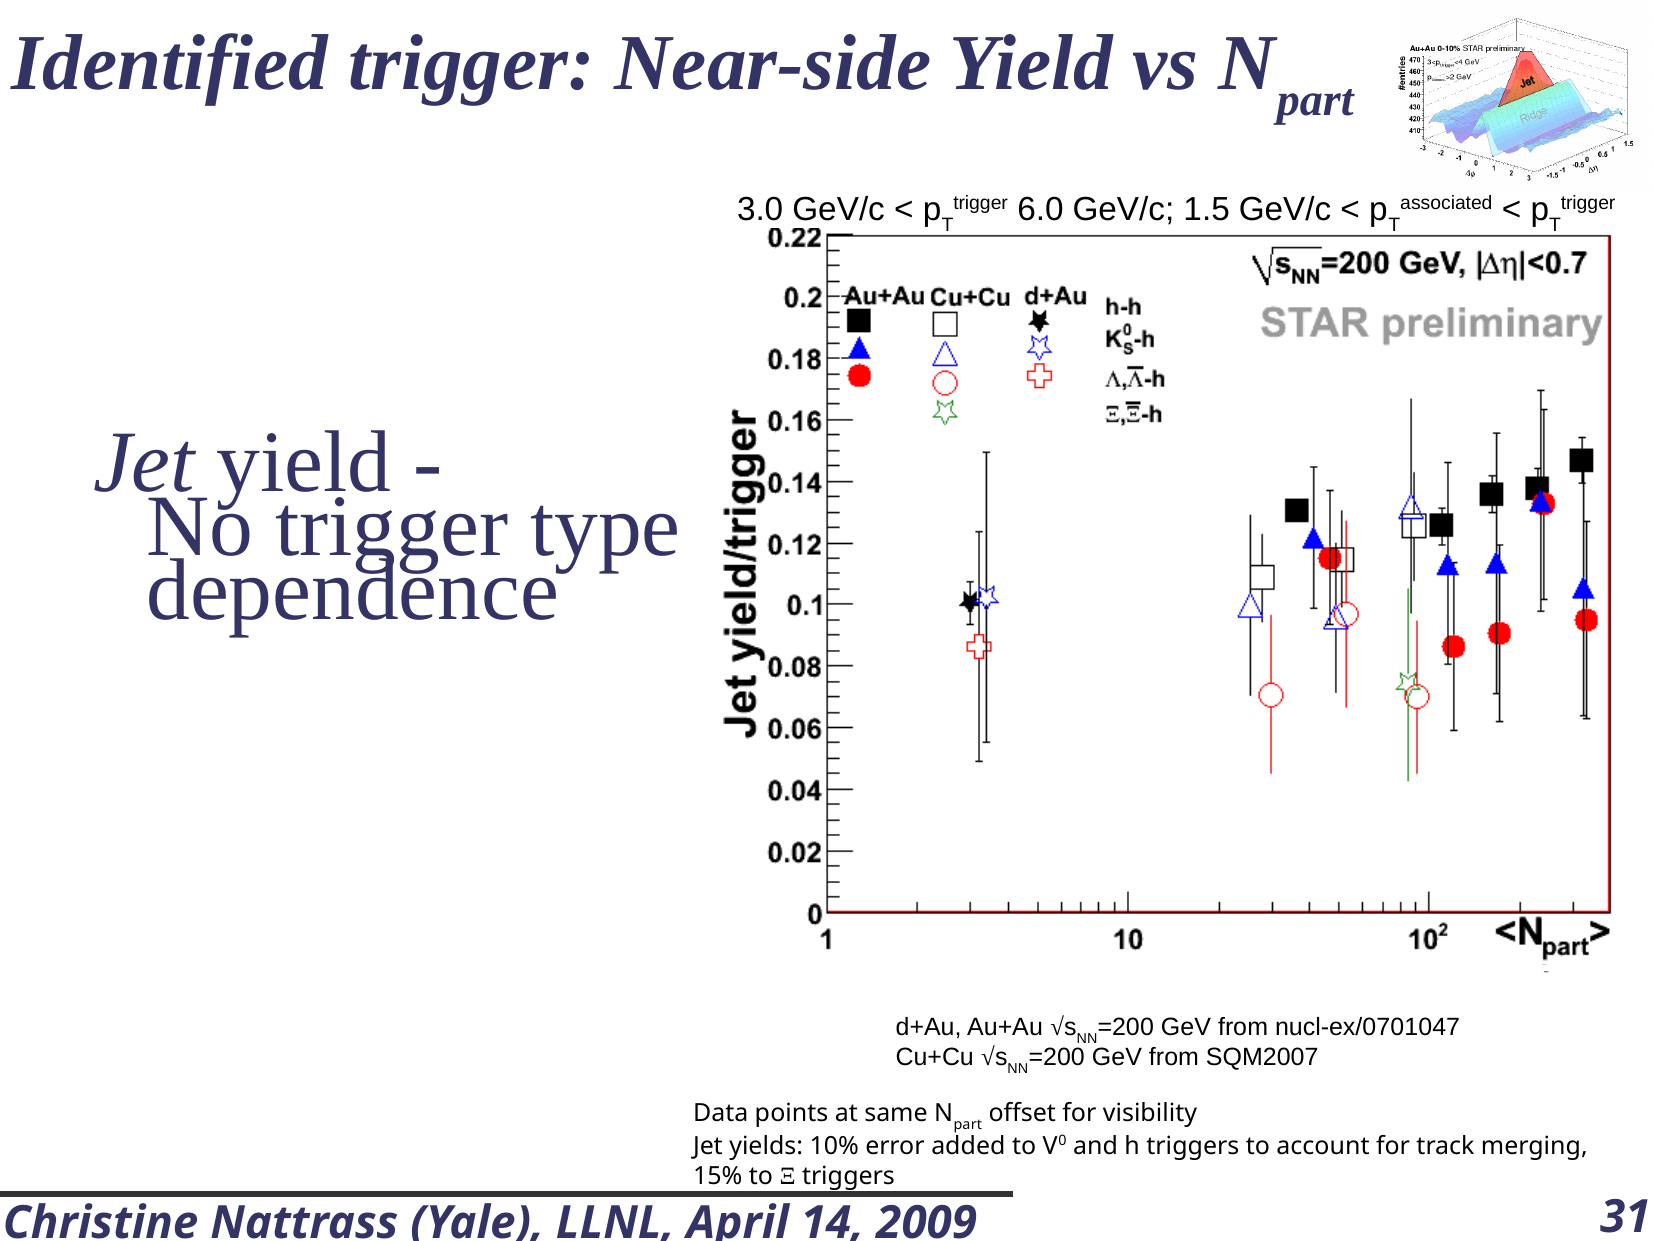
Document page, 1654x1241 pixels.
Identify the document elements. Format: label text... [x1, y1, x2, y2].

text_box Data points at same Npart offset for visibility Jet yields: 10% error added to V0 and h triggers to account for track merging, 15% to Ξ triggers [678, 1087, 1654, 1208]
list Jet yield - No trigger type dependence [75, 439, 717, 752]
picture [717, 228, 1621, 976]
text_box 3.0 GeV/c < pTtrigger 6.0 GeV/c; 1.5 GeV/c < pTassociated < pTtrigger [722, 183, 1654, 243]
text_box [668, 167, 1398, 439]
picture [1398, 0, 1654, 192]
text_box d+Au, Au+Au √sNN=200 GeV from nucl-ex/0701047 Cu+Cu √sNN=200 GeV from SQM2007 [880, 1005, 1601, 1065]
title Identified trigger: Near-side Yield vs Npart [11, 0, 1398, 151]
text_box [668, 243, 1648, 993]
